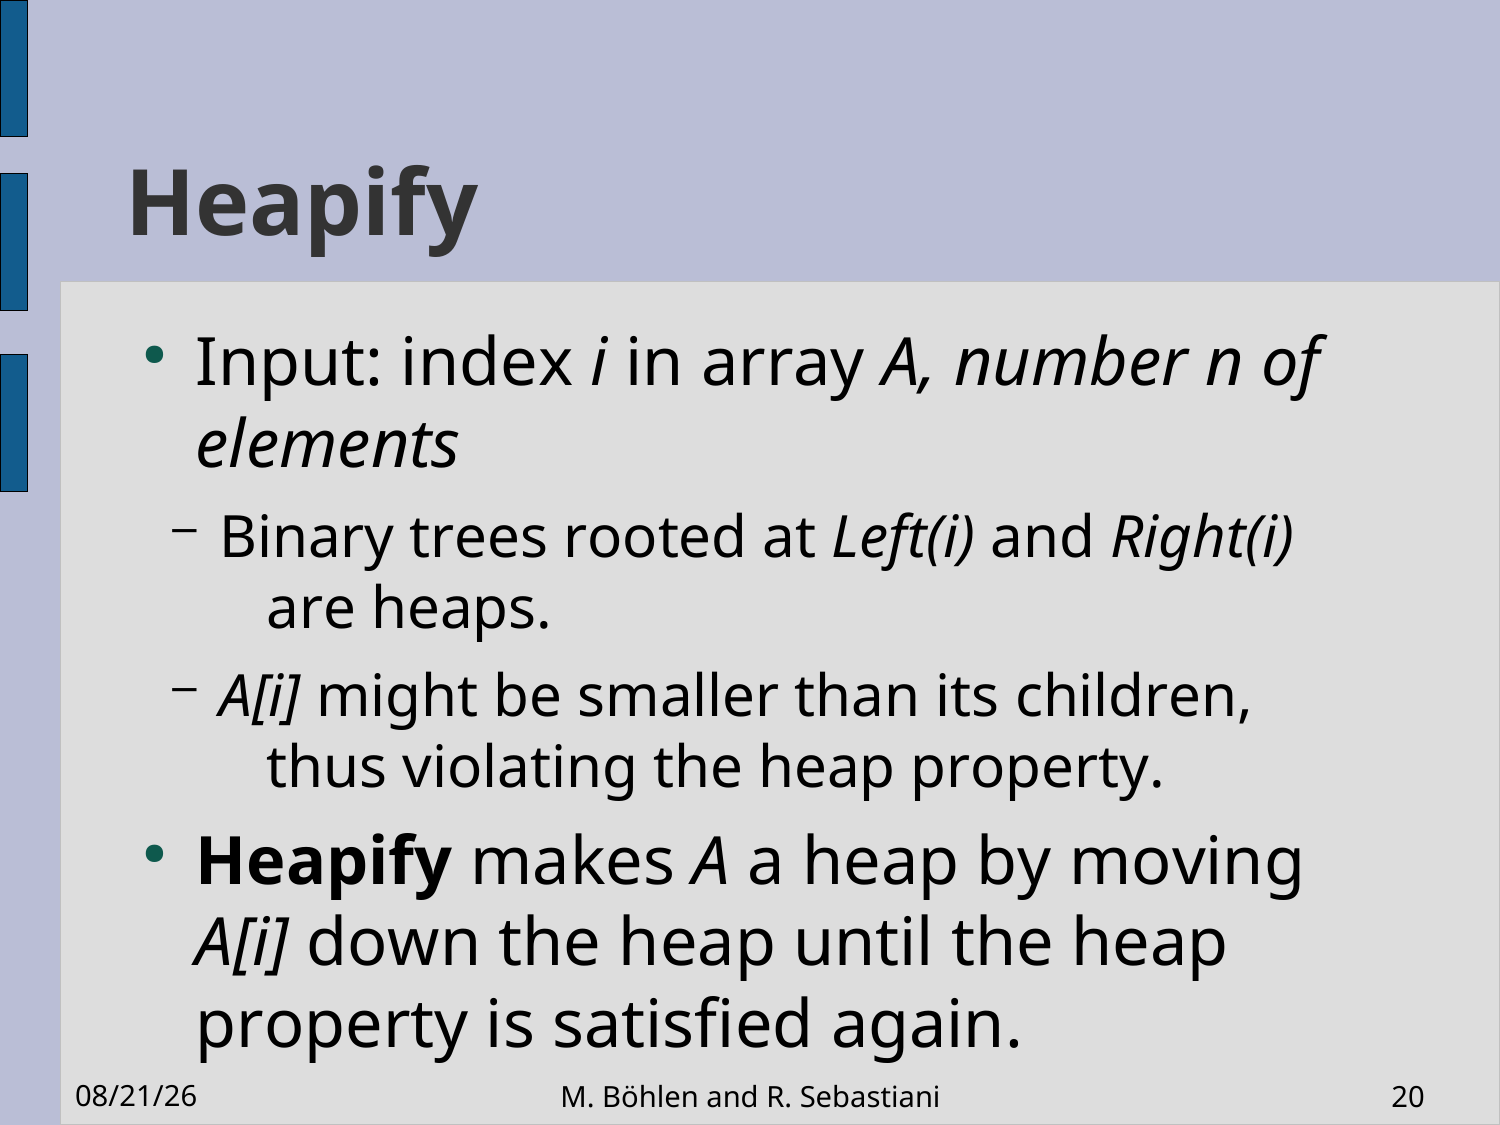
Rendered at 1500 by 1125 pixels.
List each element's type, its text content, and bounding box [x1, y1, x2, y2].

title Heapify [110, 67, 1392, 271]
list Input: index i in array A, number n of elements Binary trees rooted at Left(i) and Right(i) are heaps. A[i] might be smaller than its children, thus violating the heap property. Heapify makes A a heap by moving A[i] down the heap until the heap property is satisfied again. [110, 312, 1392, 1037]
